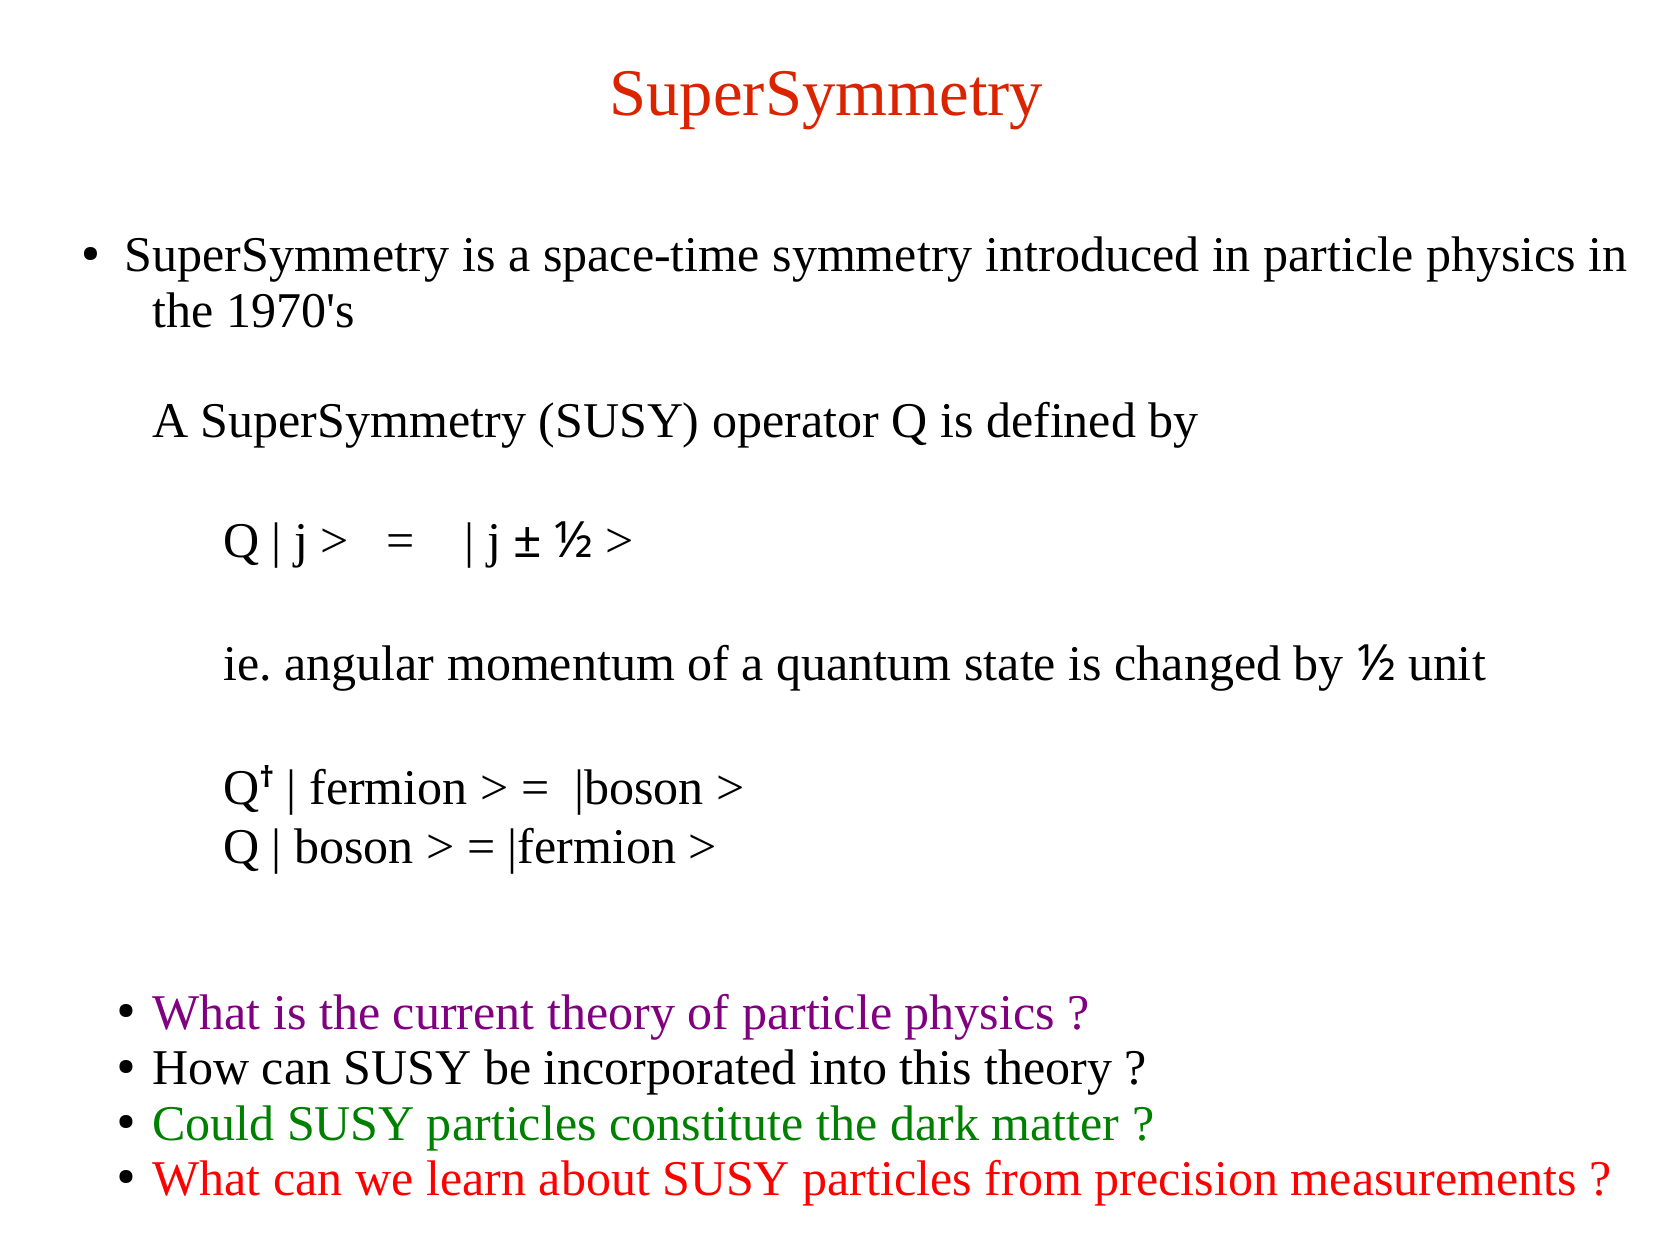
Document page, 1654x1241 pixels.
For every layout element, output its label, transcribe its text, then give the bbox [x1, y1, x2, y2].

title SuperSymmetry [0, 14, 1654, 172]
text_box SuperSymmetry is a space-time symmetry introduced in particle physics in the 1970's A SuperSymmetry (SUSY) operator Q is defined by Q | j > = | j ± ½ > ie. angular momentum of a quantum state is changed by ½ unit Q† | fermion > = |boson > Q | boson > = |fermion > What is the current theory of particle physics ? How can SUSY be incorporated into this theory ? Could SUSY particles constitute the dark matter ? What can we learn about SUSY particles from precision measurements ? [81, 227, 1627, 1179]
